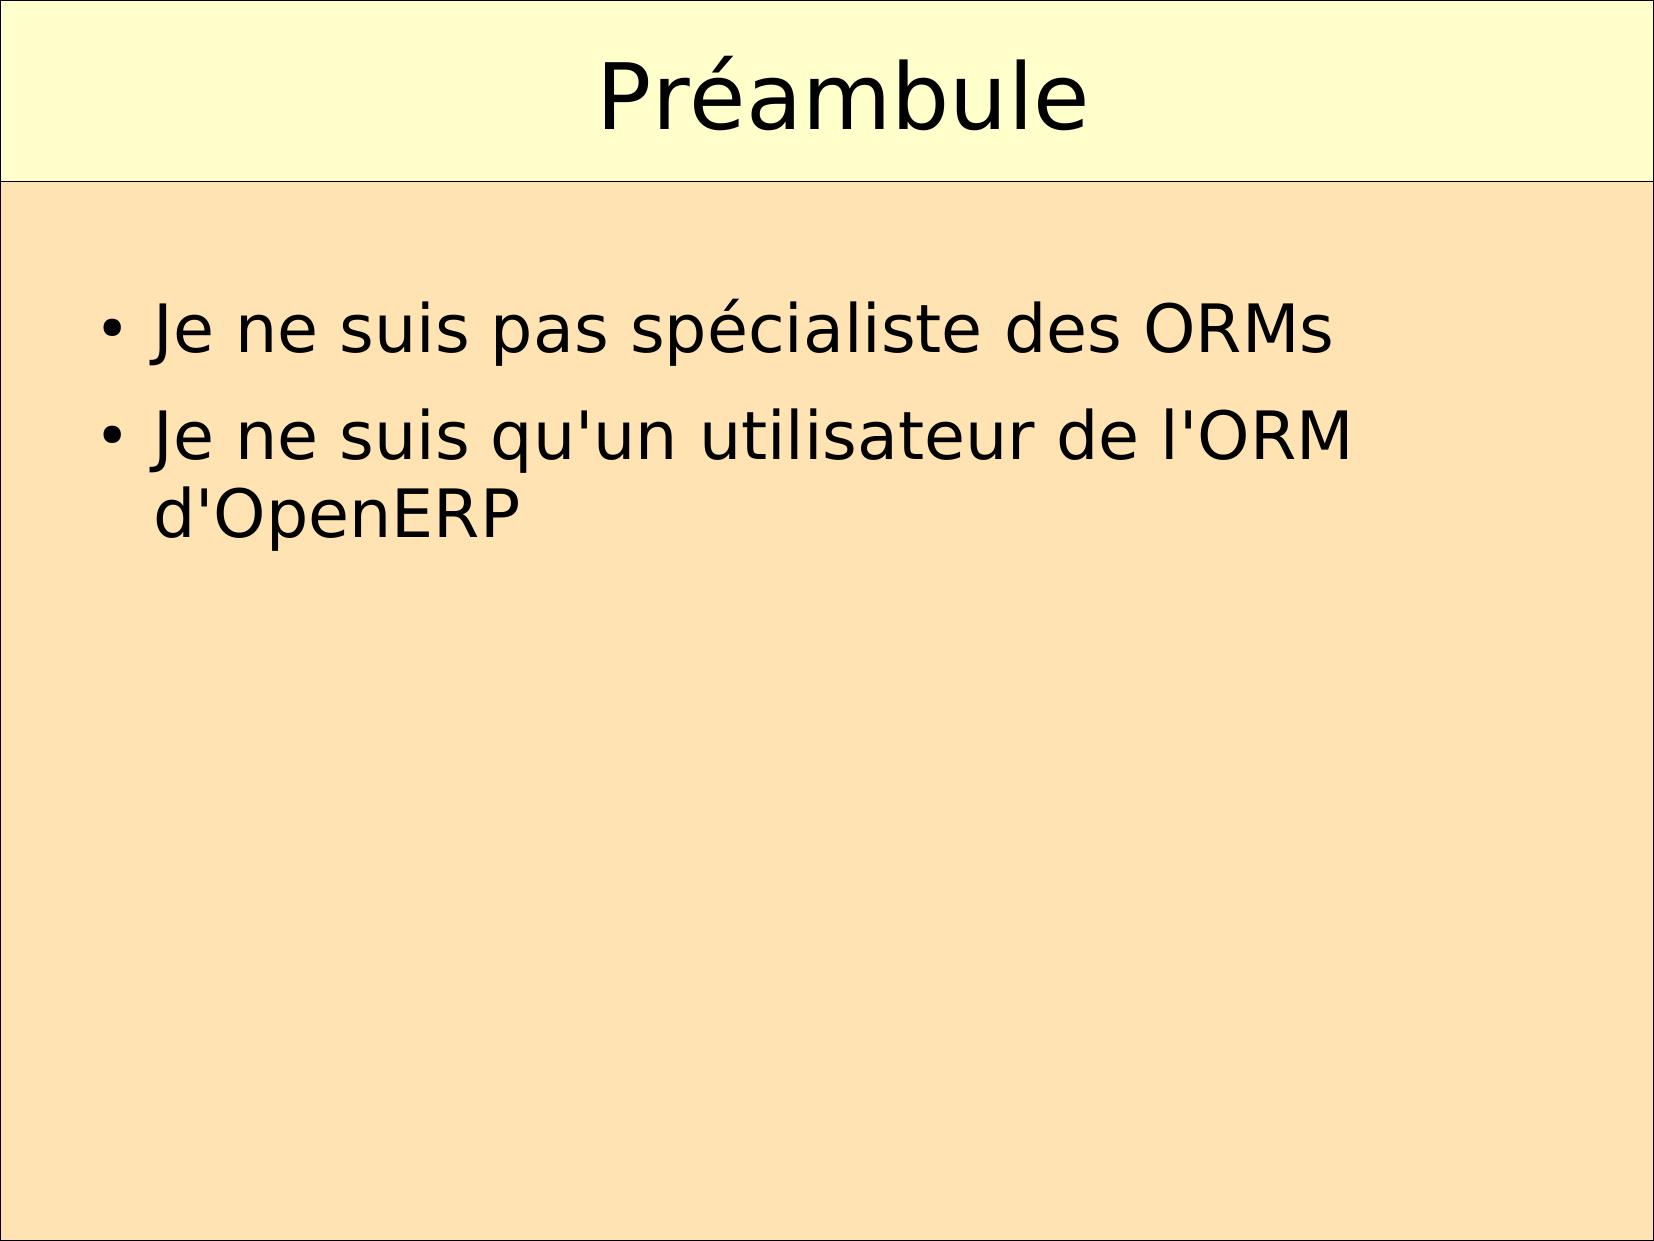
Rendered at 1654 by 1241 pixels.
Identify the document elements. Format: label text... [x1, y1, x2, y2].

title Préambule [135, 44, 1552, 151]
list Je ne suis pas spécialiste des ORMs Je ne suis qu'un utilisateur de l'ORM d'OpenERP [82, 290, 1571, 1094]
